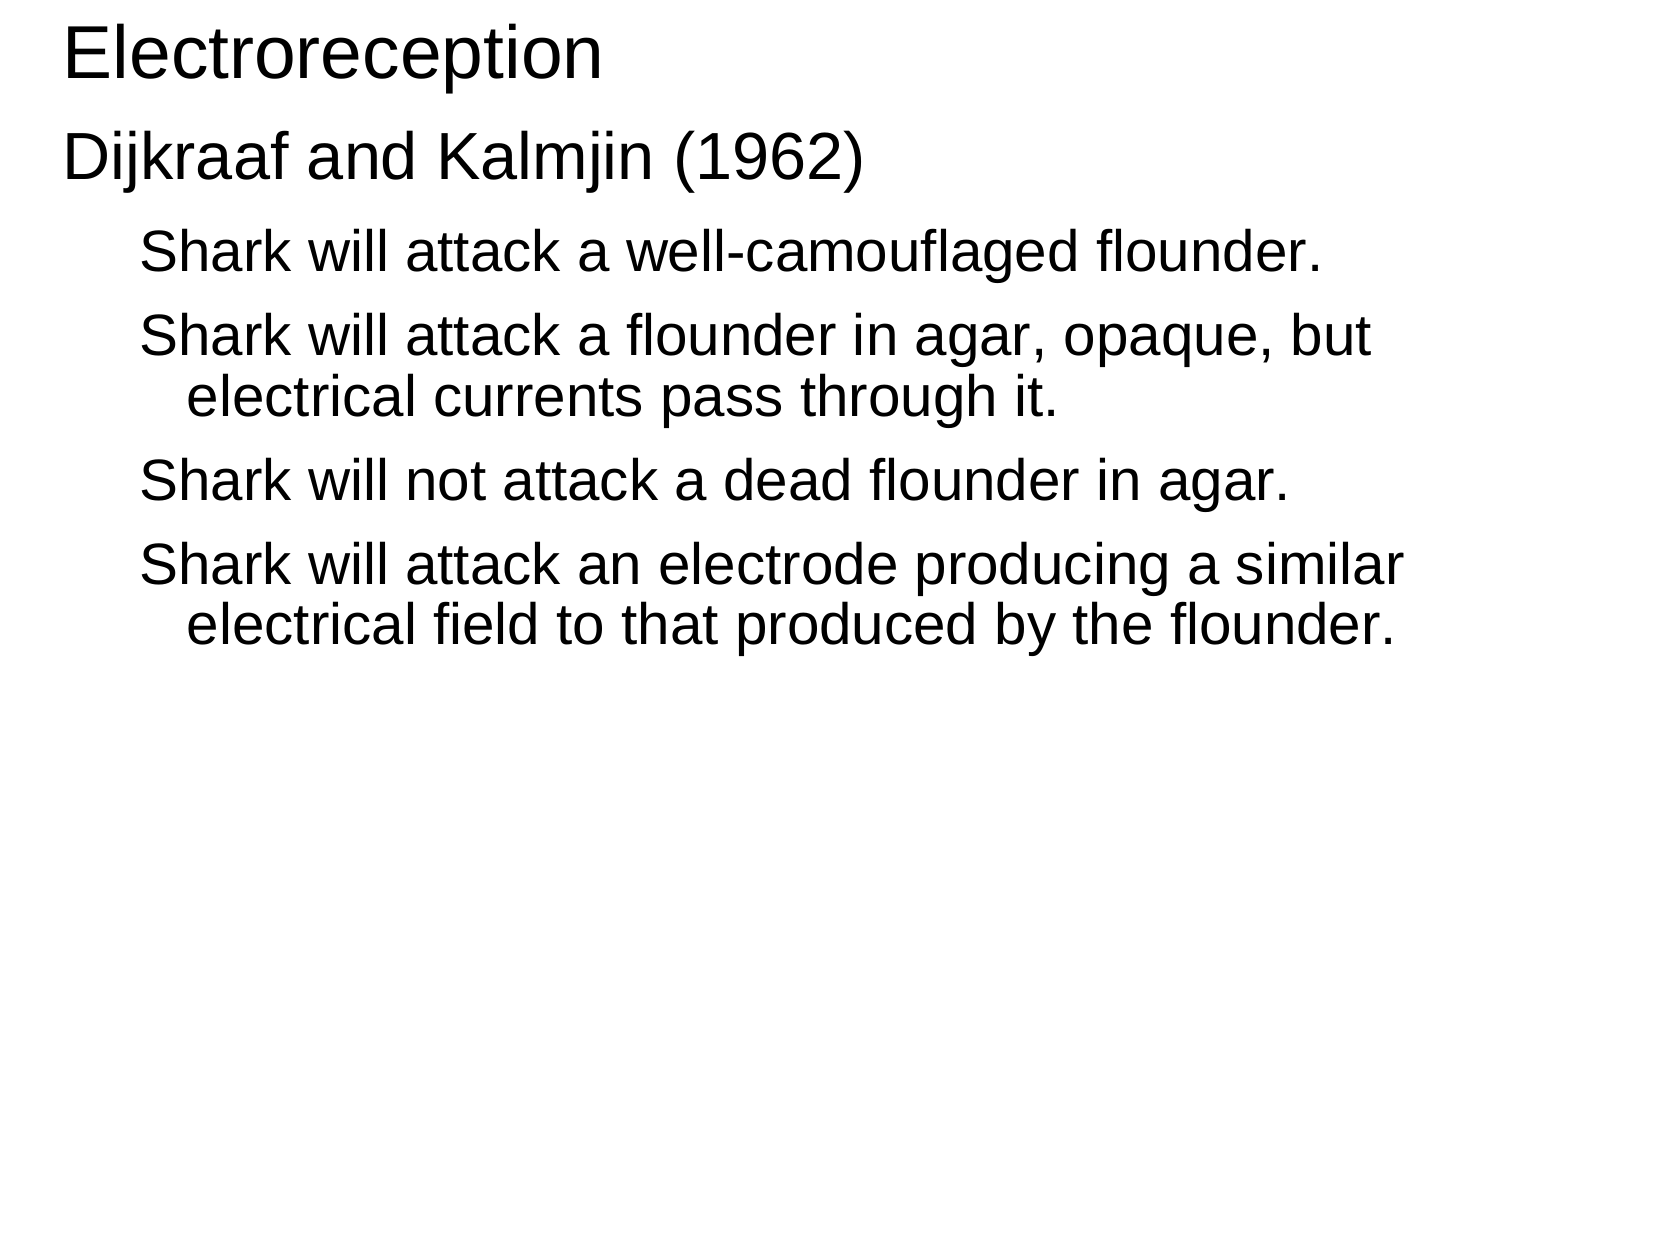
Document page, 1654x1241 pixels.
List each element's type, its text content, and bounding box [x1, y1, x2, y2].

list Electroreception Dijkraaf and Kalmjin (1962) Shark will attack a well-camouflaged flounder. Shark will attack a flounder in agar, opaque, but electrical currents pass through it. Shark will not attack a dead flounder in agar. Shark will attack an electrode producing a similar electrical field to that produced by the flounder. [45, 16, 1613, 1051]
